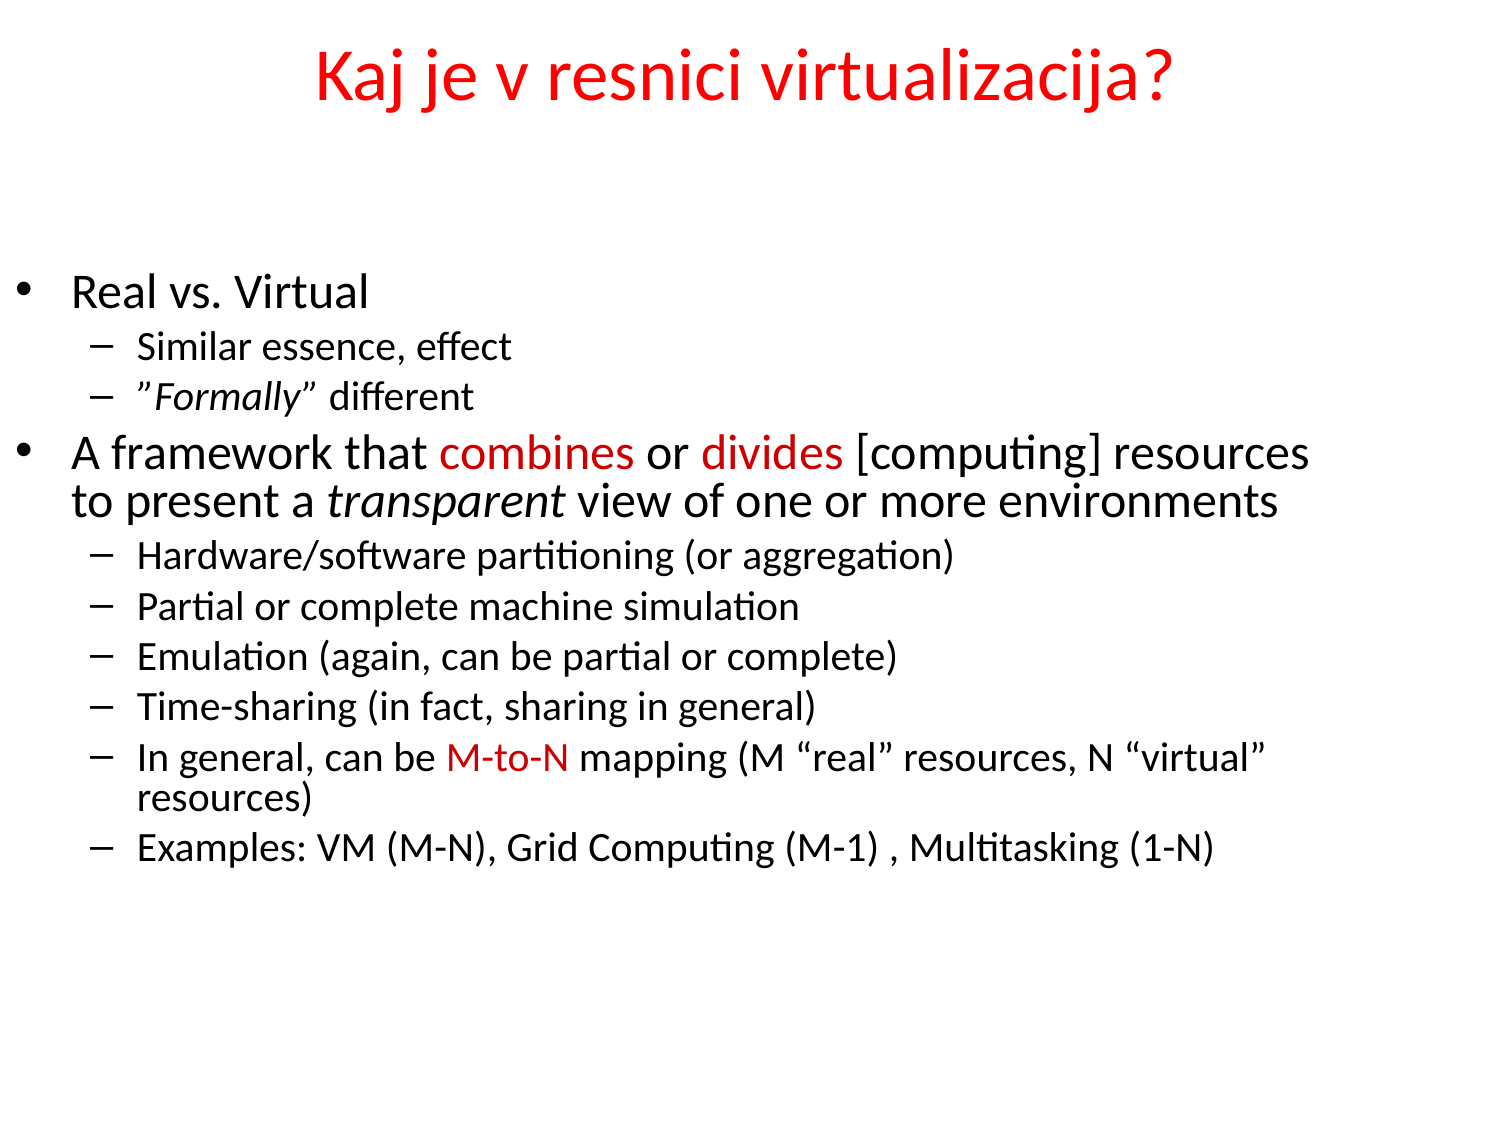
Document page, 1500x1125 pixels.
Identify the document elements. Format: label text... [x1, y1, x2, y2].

title Kaj je v resnici virtualizacija? [70, 0, 1421, 141]
list Real vs. Virtual Similar essence, effect ”Formally” different A framework that combines or divides [computing] resources to present a transparent view of one or more environments Hardware/software partitioning (or aggregation) Partial or complete machine simulation Emulation (again, can be partial or complete) Time-sharing (in fact, sharing in general) In general, can be M-to-N mapping (M “real” resources, N “virtual” resources) Examples: VM (M-N), Grid Computing (M-1) , Multitasking (1-N) [0, 262, 1351, 1006]
